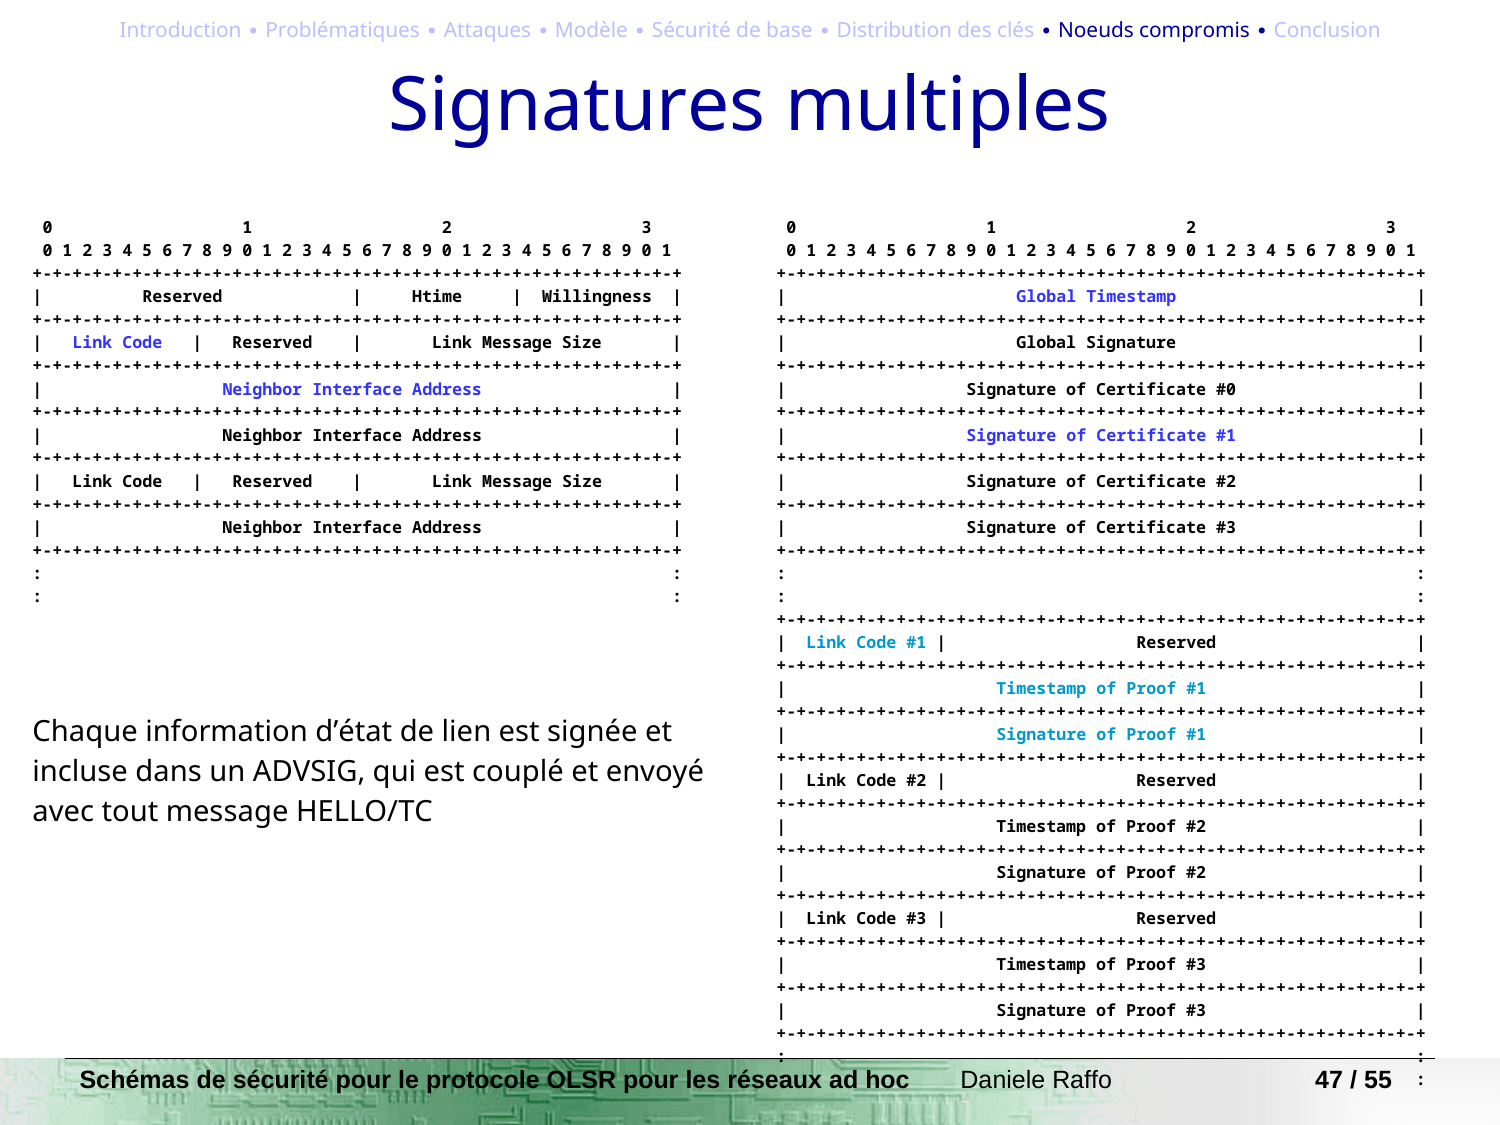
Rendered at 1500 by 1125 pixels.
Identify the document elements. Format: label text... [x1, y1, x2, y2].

text_box Schémas de sécurité pour le protocole OLSR pour les réseaux ad hoc Daniele Raffo [64, 1059, 1436, 1103]
text_box Introduction ∙ Problématiques ∙ Attaques ∙ Modèle ∙ Sécurité de base ∙ Distribution des clés ∙ Noeuds compromis ∙ Conclusion [0, 7, 1500, 52]
picture [0, 1058, 1500, 1125]
text_box Signatures multiples [64, 52, 1436, 161]
text_box 0 1 2 3 0 1 2 3 4 5 6 7 8 9 0 1 2 3 4 5 6 7 8 9 0 1 2 3 4 5 6 7 8 9 0 1 +-+-+-+-+-+-+-+-+-+-+-+-+-+-+-+-+-+-+-+-+-+-+-+-+-+-+-+-+-+-+-+-+ | Global Timestamp | +-+-+-+-+-+-+-+-+-+-+-+-+-+-+-+-+-+-+-+-+-+-+-+-+-+-+-+-+-+-+-+-+ | Global Signature | +-+-+-+-+-+-+-+-+-+-+-+-+-+-+-+-+-+-+-+-+-+-+-+-+-+-+-+-+-+-+-+-+ | Signature of Certificate #0 | +-+-+-+-+-+-+-+-+-+-+-+-+-+-+-+-+-+-+-+-+-+-+-+-+-+-+-+-+-+-+-+-+ | Signature of Certificate #1 | +-+-+-+-+-+-+-+-+-+-+-+-+-+-+-+-+-+-+-+-+-+-+-+-+-+-+-+-+-+-+-+-+ | Signature of Certificate #2 | +-+-+-+-+-+-+-+-+-+-+-+-+-+-+-+-+-+-+-+-+-+-+-+-+-+-+-+-+-+-+-+-+ | Signature of Certificate #3 | +-+-+-+-+-+-+-+-+-+-+-+-+-+-+-+-+-+-+-+-+-+-+-+-+-+-+-+-+-+-+-+-+ : : : : +-+-+-+-+-+-+-+-+-+-+-+-+-+-+-+-+-+-+-+-+-+-+-+-+-+-+-+-+-+-+-+-+ | Link Code #1 | Reserved | +-+-+-+-+-+-+-+-+-+-+-+-+-+-+-+-+-+-+-+-+-+-+-+-+-+-+-+-+-+-+-+-+ | Timestamp of Proof #1 | +-+-+-+-+-+-+-+-+-+-+-+-+-+-+-+-+-+-+-+-+-+-+-+-+-+-+-+-+-+-+-+-+ | Signature of Proof #1 | +-+-+-+-+-+-+-+-+-+-+-+-+-+-+-+-+-+-+-+-+-+-+-+-+-+-+-+-+-+-+-+-+ | Link Code #2 | Reserved | +-+-+-+-+-+-+-+-+-+-+-+-+-+-+-+-+-+-+-+-+-+-+-+-+-+-+-+-+-+-+-+-+ | Timestamp of Proof #2 | +-+-+-+-+-+-+-+-+-+-+-+-+-+-+-+-+-+-+-+-+-+-+-+-+-+-+-+-+-+-+-+-+ | Signature of Proof #2 | +-+-+-+-+-+-+-+-+-+-+-+-+-+-+-+-+-+-+-+-+-+-+-+-+-+-+-+-+-+-+-+-+ | Link Code #3 | Reserved | +-+-+-+-+-+-+-+-+-+-+-+-+-+-+-+-+-+-+-+-+-+-+-+-+-+-+-+-+-+-+-+-+ | Timestamp of Proof #3 | +-+-+-+-+-+-+-+-+-+-+-+-+-+-+-+-+-+-+-+-+-+-+-+-+-+-+-+-+-+-+-+-+ | Signature of Proof #3 | +-+-+-+-+-+-+-+-+-+-+-+-+-+-+-+-+-+-+-+-+-+-+-+-+-+-+-+-+-+-+-+-+ : : : : [761, 207, 1483, 1099]
text_box 0 1 2 3 0 1 2 3 4 5 6 7 8 9 0 1 2 3 4 5 6 7 8 9 0 1 2 3 4 5 6 7 8 9 0 1 +-+-+-+-+-+-+-+-+-+-+-+-+-+-+-+-+-+-+-+-+-+-+-+-+-+-+-+-+-+-+-+-+ | Reserved | Htime | Willingness | +-+-+-+-+-+-+-+-+-+-+-+-+-+-+-+-+-+-+-+-+-+-+-+-+-+-+-+-+-+-+-+-+ | Link Code | Reserved | Link Message Size | +-+-+-+-+-+-+-+-+-+-+-+-+-+-+-+-+-+-+-+-+-+-+-+-+-+-+-+-+-+-+-+-+ | Neighbor Interface Address | +-+-+-+-+-+-+-+-+-+-+-+-+-+-+-+-+-+-+-+-+-+-+-+-+-+-+-+-+-+-+-+-+ | Neighbor Interface Address | +-+-+-+-+-+-+-+-+-+-+-+-+-+-+-+-+-+-+-+-+-+-+-+-+-+-+-+-+-+-+-+-+ | Link Code | Reserved | Link Message Size | +-+-+-+-+-+-+-+-+-+-+-+-+-+-+-+-+-+-+-+-+-+-+-+-+-+-+-+-+-+-+-+-+ | Neighbor Interface Address | +-+-+-+-+-+-+-+-+-+-+-+-+-+-+-+-+-+-+-+-+-+-+-+-+-+-+-+-+-+-+-+-+ : : : : Chaque information d’état de lien est signée et incluse dans un ADVSIG, qui est couplé et envoyé avec tout message HELLO/TC [17, 208, 739, 838]
